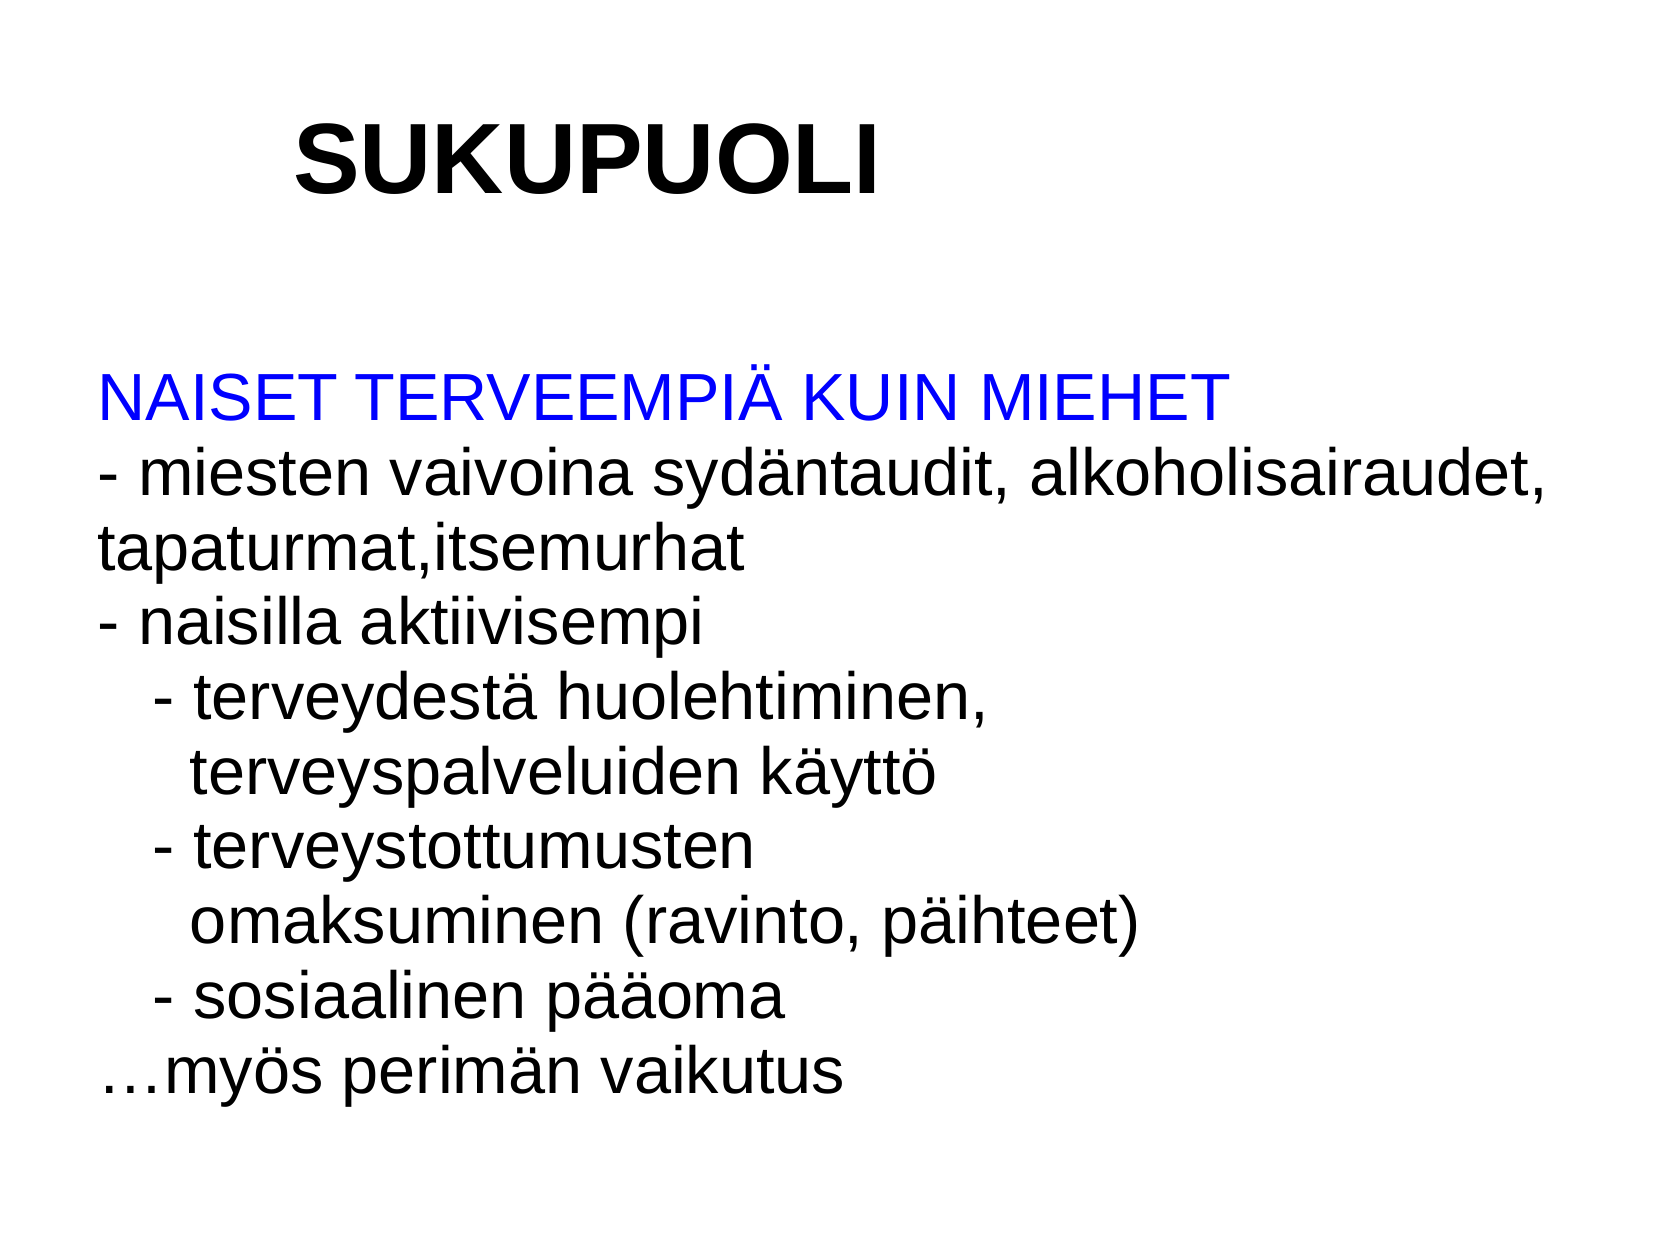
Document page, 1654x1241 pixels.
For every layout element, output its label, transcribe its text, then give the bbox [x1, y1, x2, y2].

text_box NAISET TERVEEMPIÄ KUIN MIEHET - miesten vaivoina sydäntaudit, alkoholisairaudet, tapaturmat,itsemurhat - naisilla aktiivisempi - terveydestä huolehtiminen, terveyspalveluiden käyttö - terveystottumusten omaksuminen (ravinto, päihteet) - sosiaalinen pääoma …myös perimän vaikutus [82, 352, 1654, 1219]
title SUKUPUOLI [82, 92, 1093, 214]
